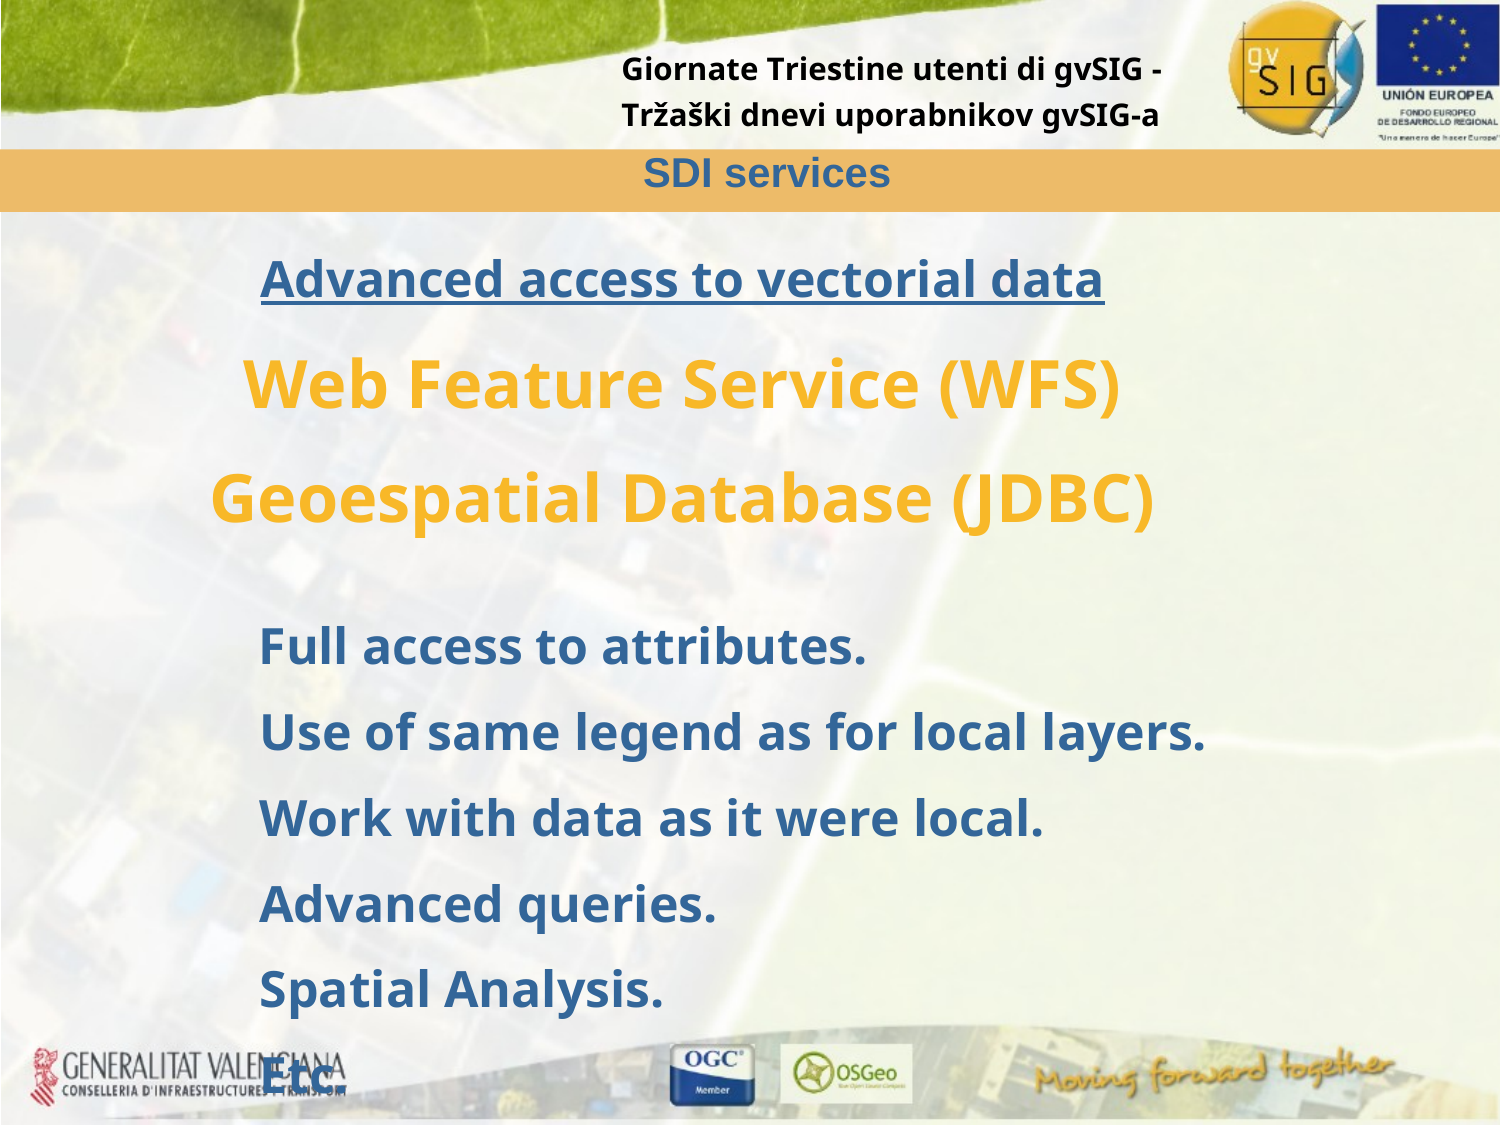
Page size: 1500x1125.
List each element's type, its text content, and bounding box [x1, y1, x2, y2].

picture [1, 0, 1500, 149]
text_box SDI services [145, 152, 1389, 208]
picture [1, 212, 1500, 1125]
text_box Advanced access to vectorial data Web Feature Service (WFS) Geoespatial Database (JDBC) Full access to attributes. Use of same legend as for local layers. Work with data as it were local. Advanced queries. Spatial Analysis. Etc. [143, 193, 1394, 1058]
